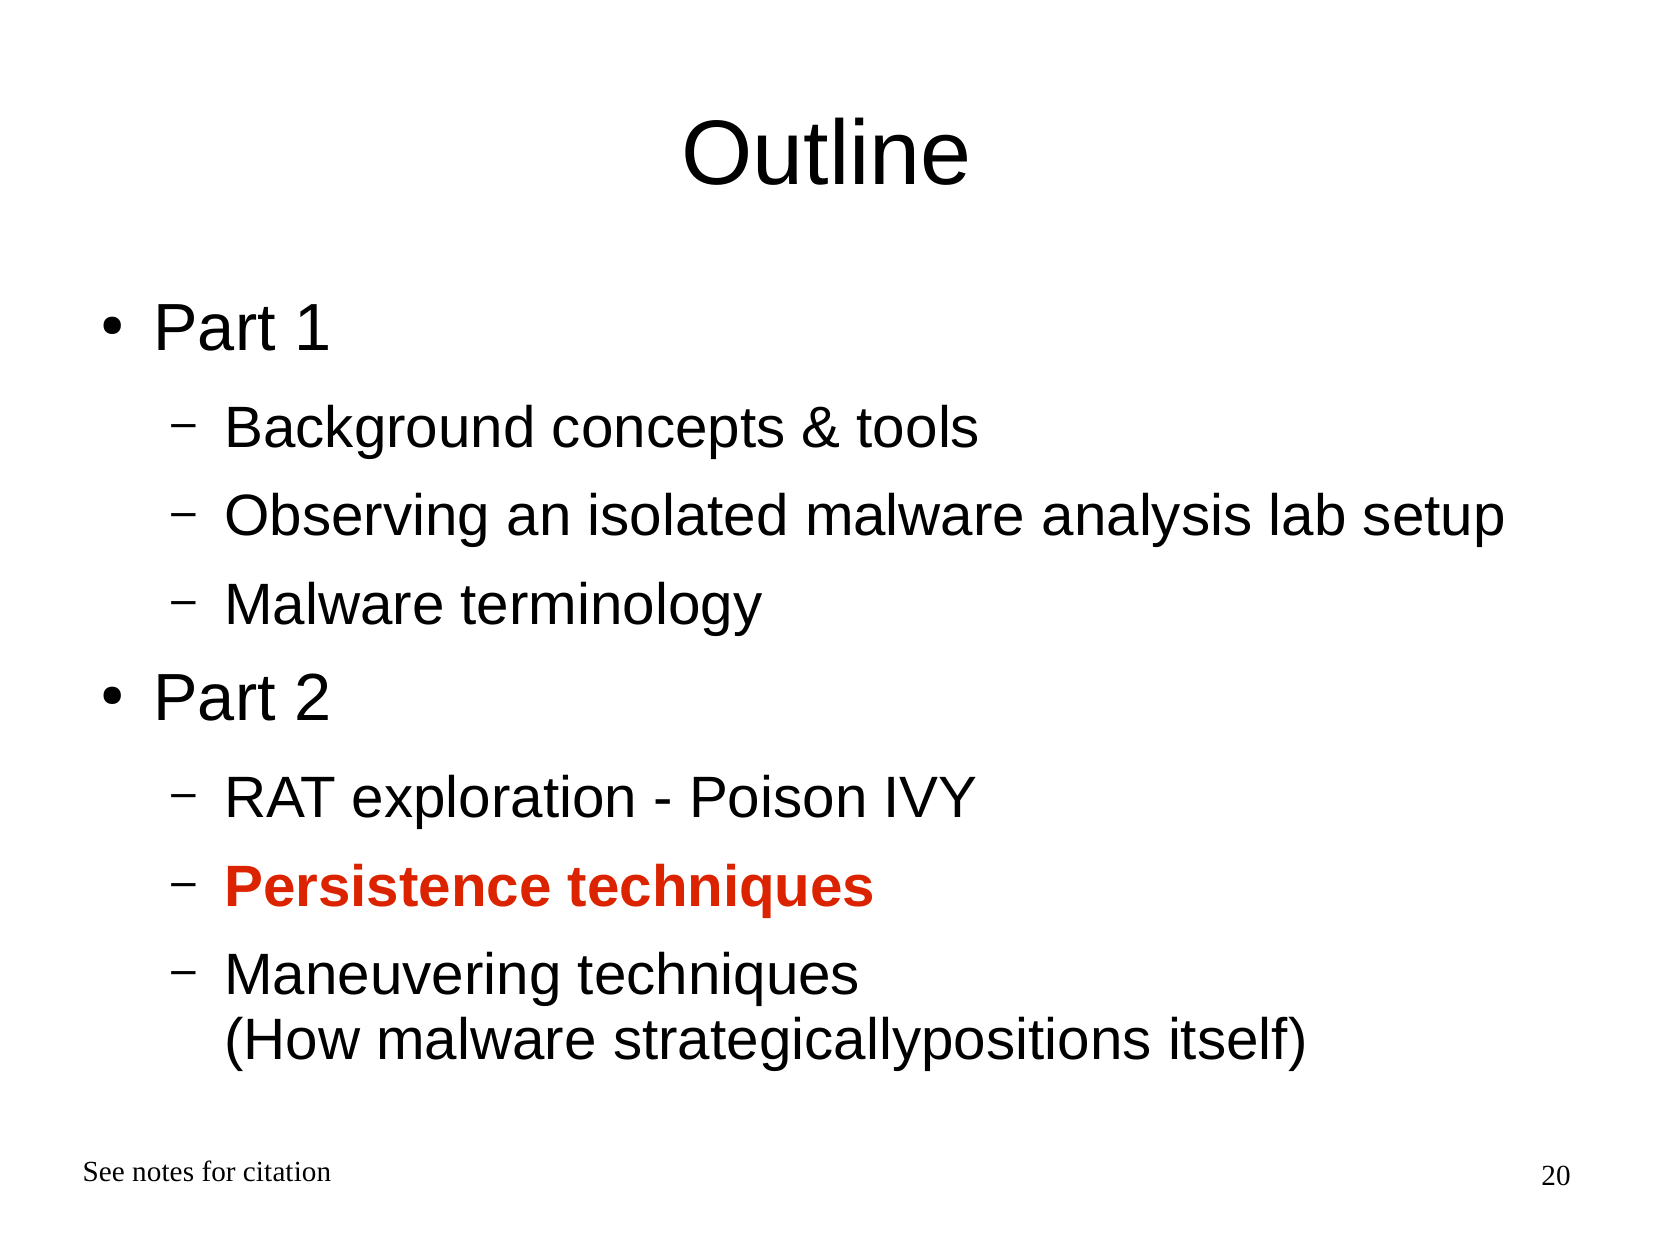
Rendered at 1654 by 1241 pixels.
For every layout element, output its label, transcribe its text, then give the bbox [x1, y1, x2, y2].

list Part 1 Background concepts & tools Observing an isolated malware analysis lab setup Malware terminology Part 2 RAT exploration - Poison IVY Persistence techniques Maneuvering techniques (How malware strategicallypositions itself) [82, 290, 1576, 1126]
title Outline [82, 49, 1571, 257]
